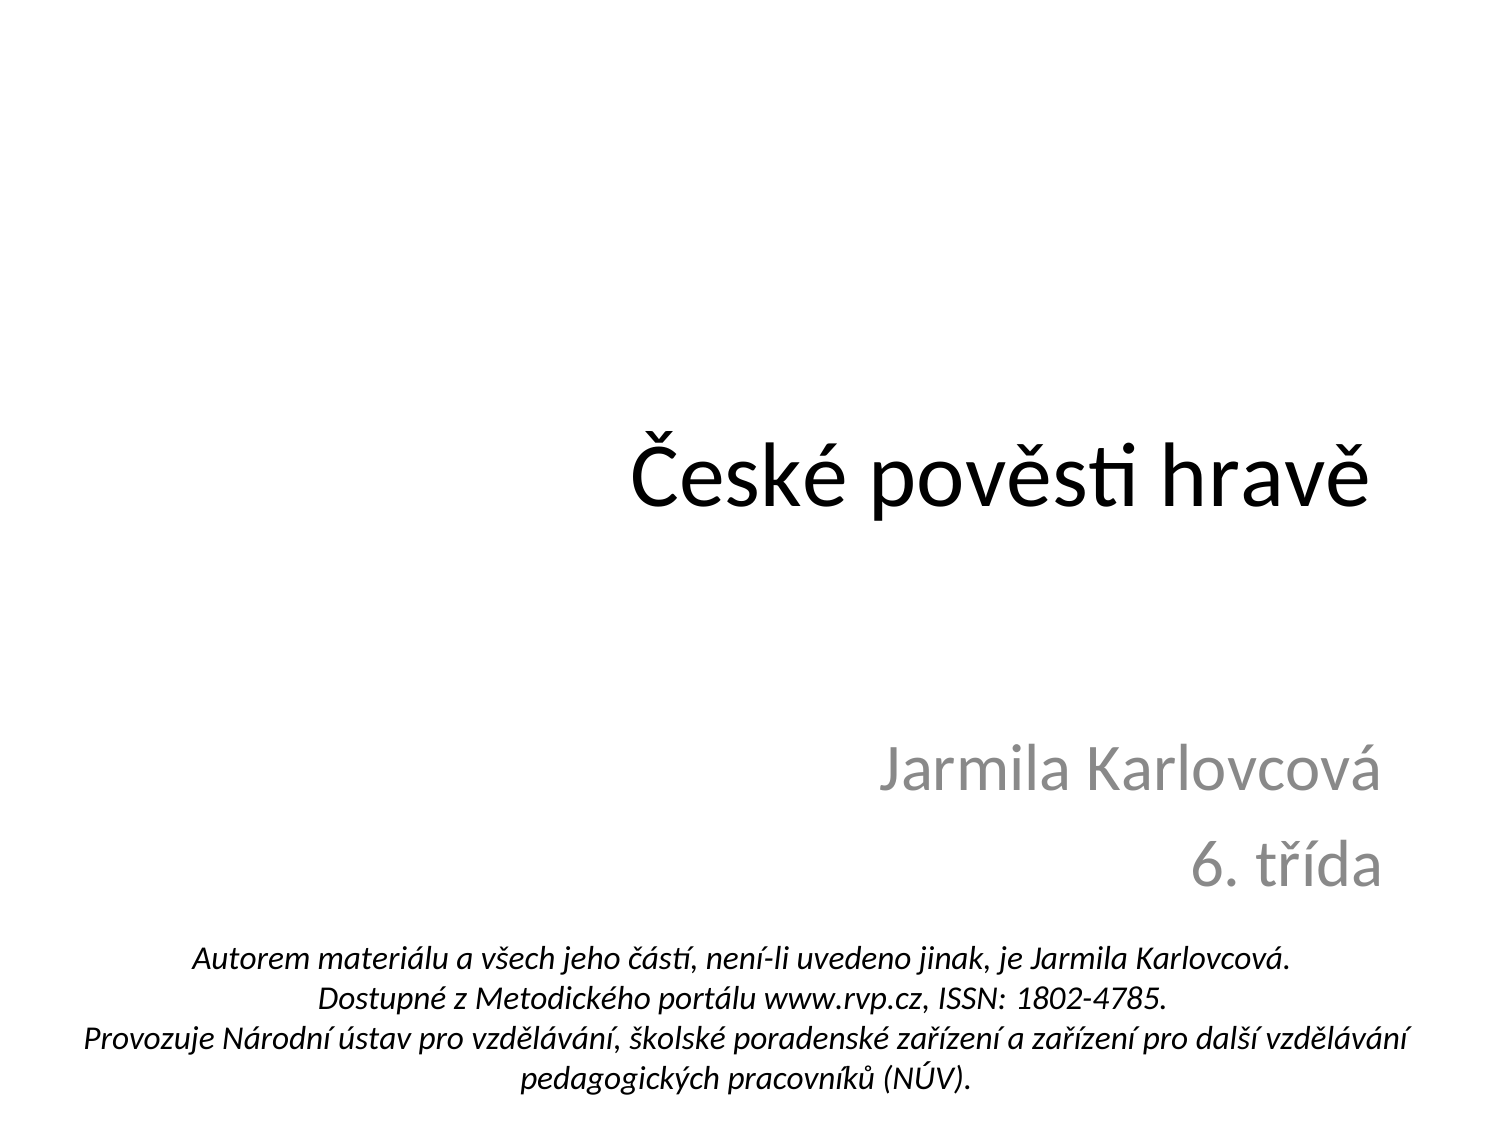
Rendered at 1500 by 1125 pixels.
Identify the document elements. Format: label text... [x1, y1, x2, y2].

title České pověsti hravě [112, 349, 1388, 591]
text_box Autorem materiálu a všech jeho částí, není-li uvedeno jinak, je Jarmila Karlovcová. Dostupné z Metodického portálu www.rvp.cz, ISSN: 1802-4785. Provozuje Národní ústav pro vzdělávání, školské poradenské zařízení a zařízení pro další vzdělávání pedagogických pracovníků (NÚV). [38, 928, 1456, 1104]
text_box Jarmila Karlovcová 6. třída [348, 716, 1399, 928]
